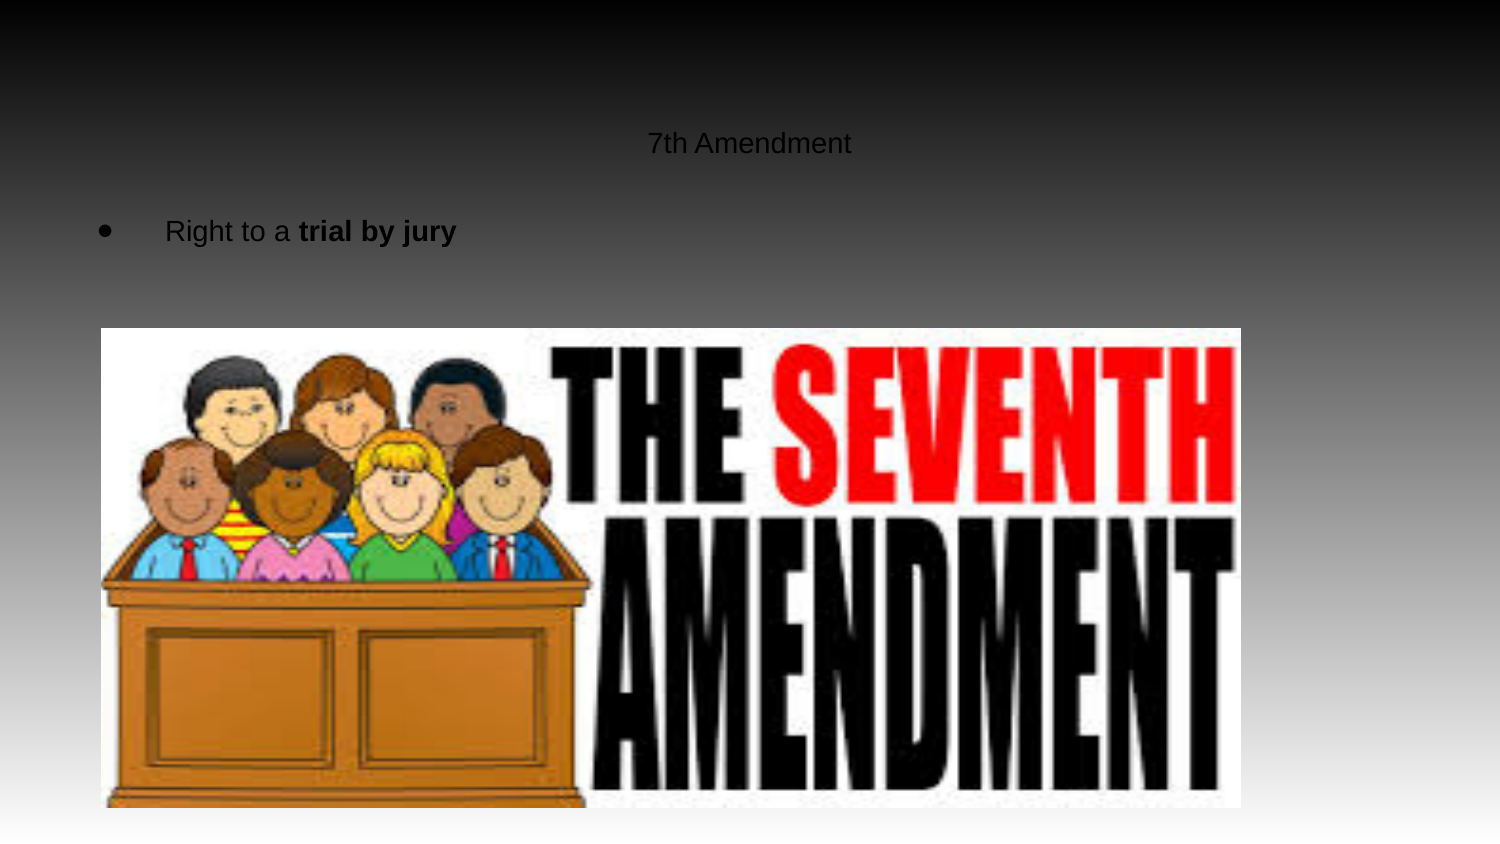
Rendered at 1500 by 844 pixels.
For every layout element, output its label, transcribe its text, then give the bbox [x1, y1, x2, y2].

picture [101, 328, 1241, 808]
list Right to a trial by jury [75, 196, 1425, 808]
title 7th Amendment [75, 33, 1425, 175]
